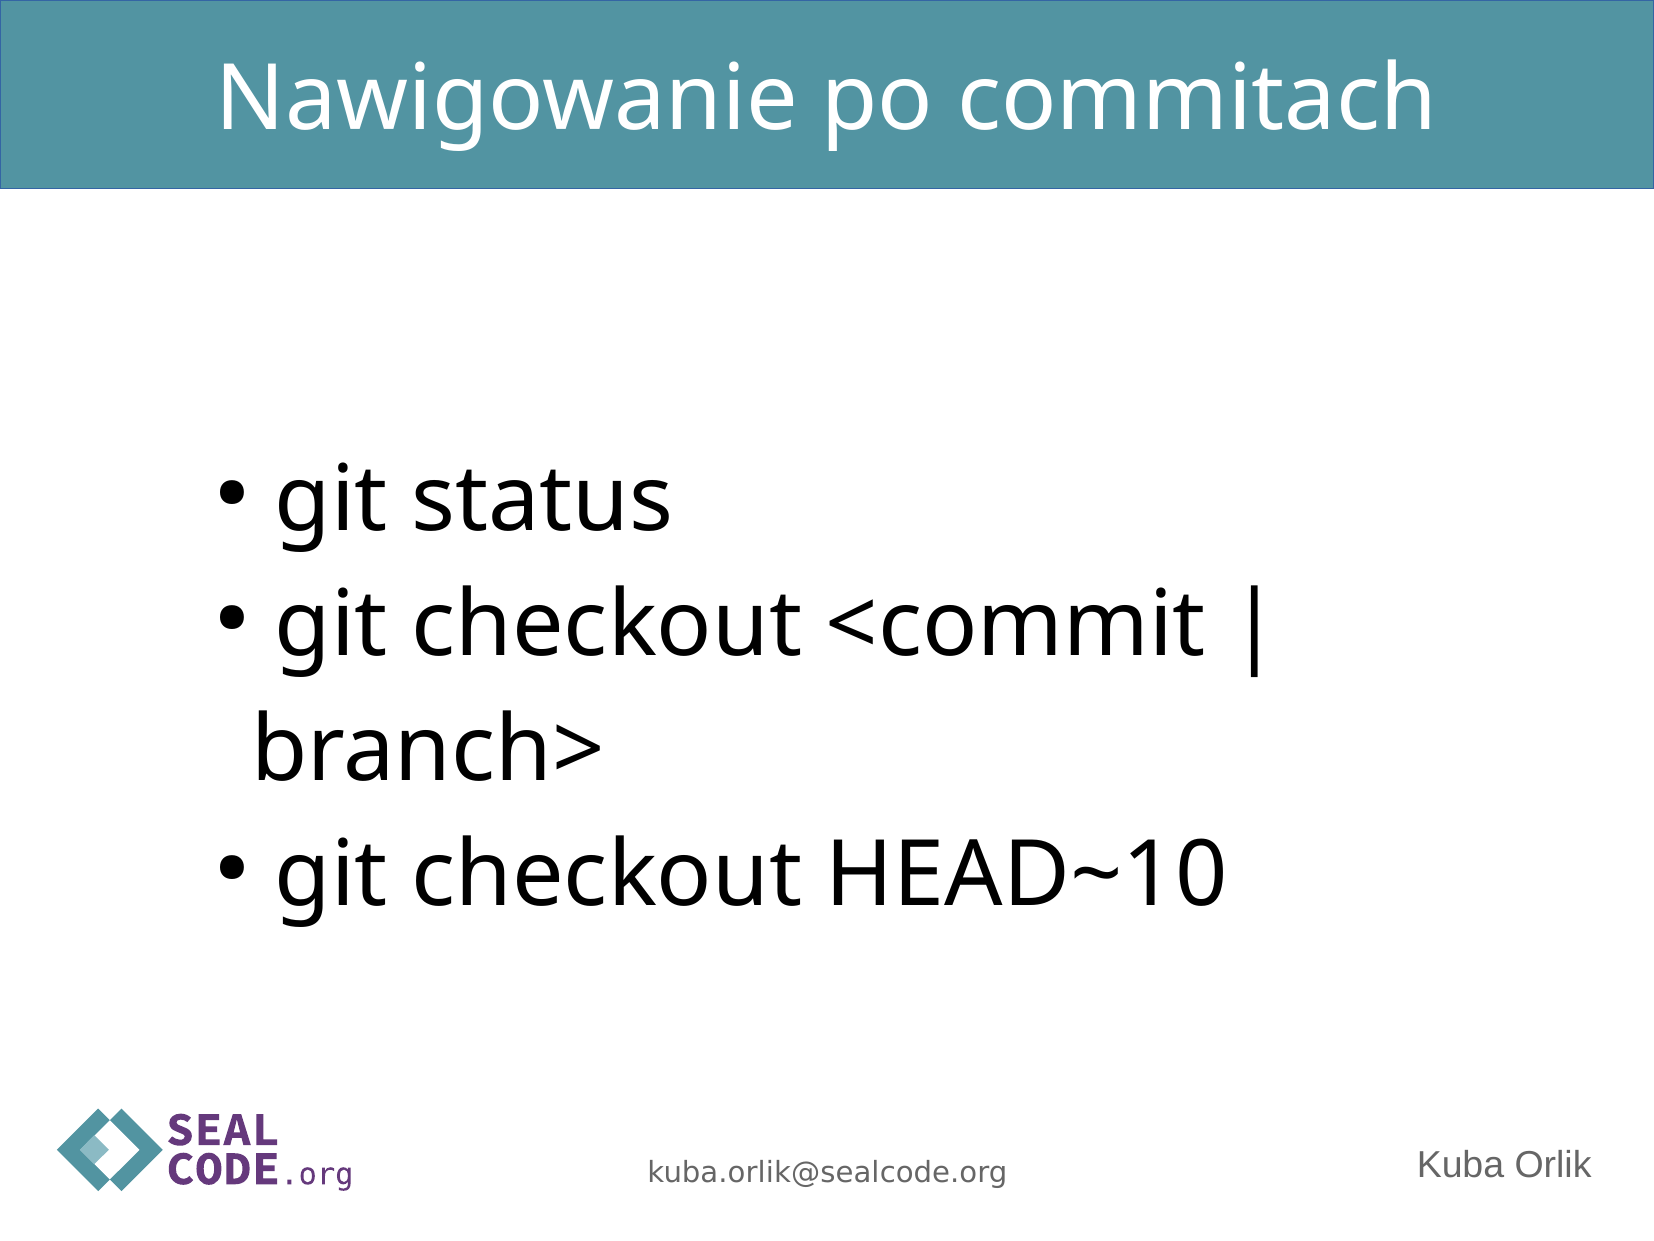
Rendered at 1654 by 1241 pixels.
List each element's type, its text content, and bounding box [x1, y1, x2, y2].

title Nawigowanie po commitach [82, 0, 1571, 189]
text_box git status git checkout <commit | branch> git checkout HEAD~10 [200, 425, 1536, 957]
